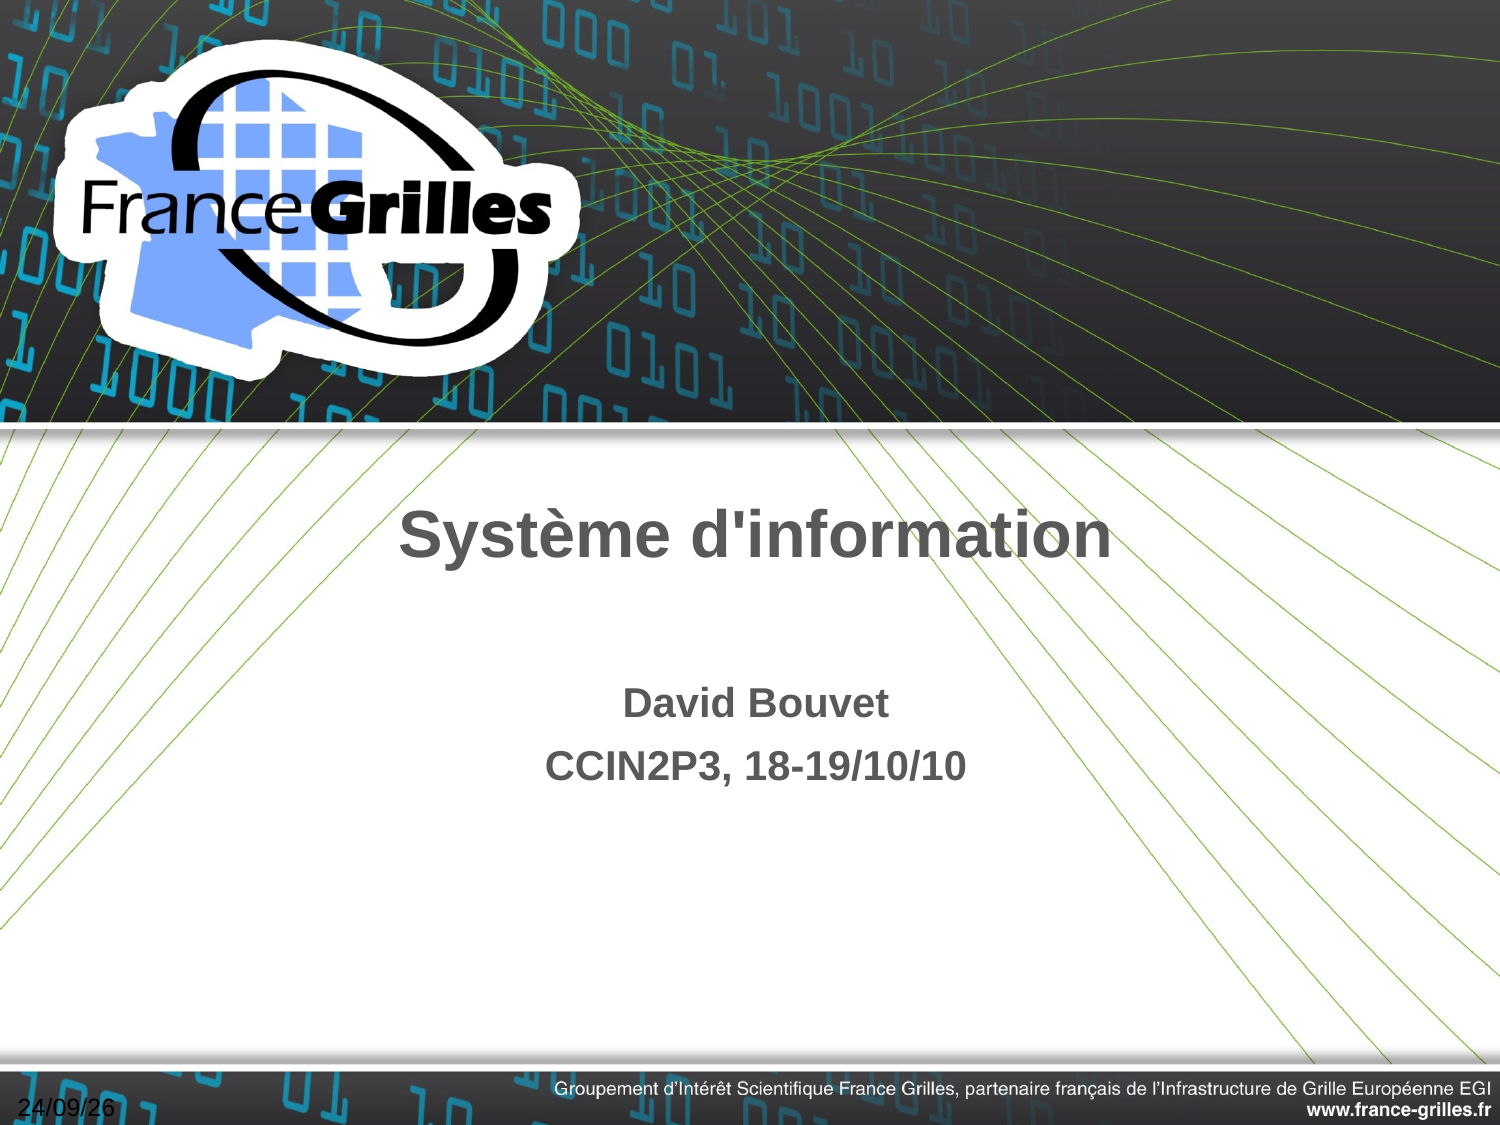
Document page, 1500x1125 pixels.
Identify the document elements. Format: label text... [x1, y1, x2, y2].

text_box 15/10/10 [17, 1074, 172, 1122]
picture [0, 0, 1500, 1125]
subtitle Système d'information David Bouvet CCIN2P3, 18-19/10/10 [53, 269, 1459, 1016]
